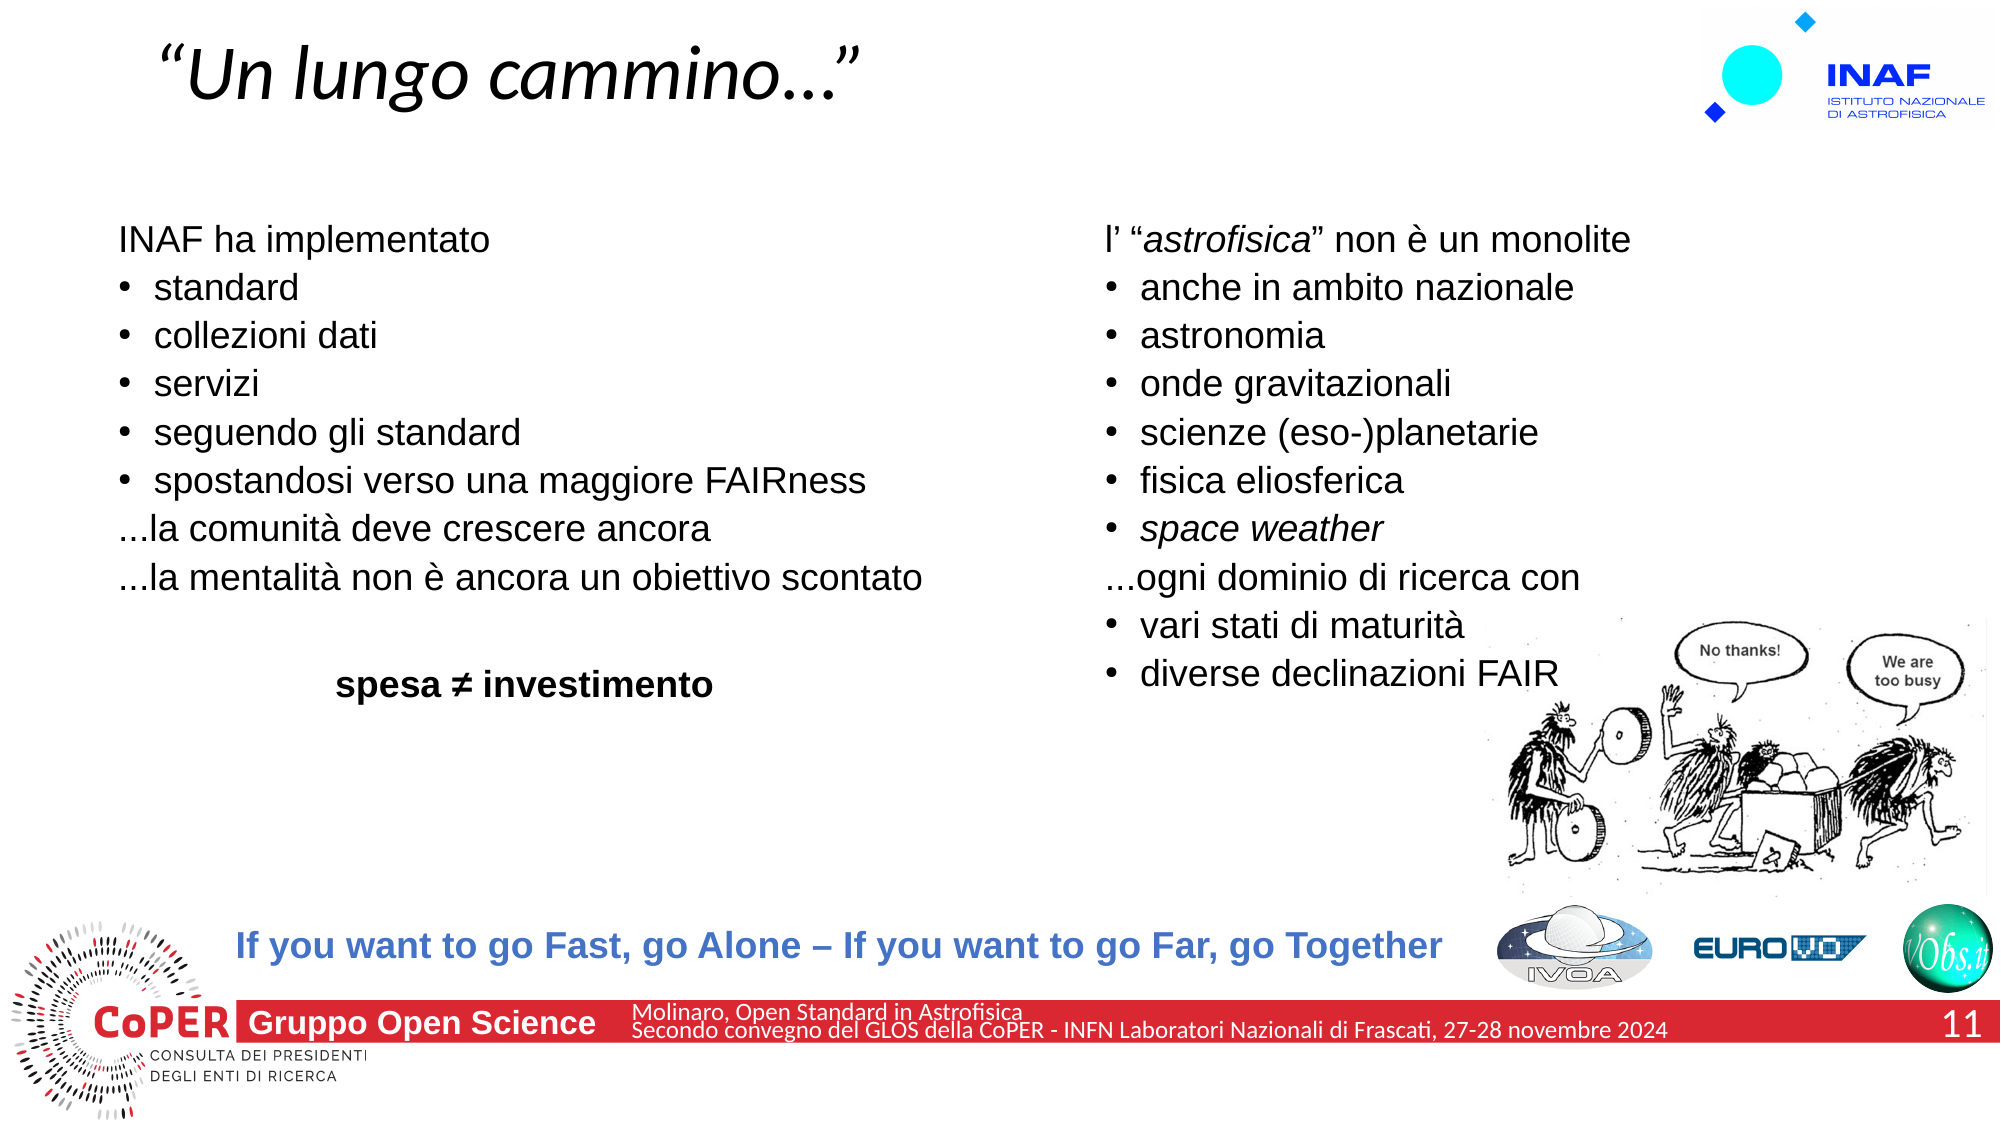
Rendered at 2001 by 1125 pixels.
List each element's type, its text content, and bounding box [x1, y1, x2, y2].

text_box If you want to go Fast, go Alone – If you want to go Far, go Together [153, 917, 1527, 975]
footer Molinaro, Open Standard in Astrofisica Secondo convegno del GLOS della CoPER - INFN Laboratori Nazionali di Frascati, 27-28 novembre 2024 [616, 1002, 1863, 1048]
slide_number <number> [1898, 999, 1998, 1043]
picture [1491, 903, 1658, 993]
picture [1691, 932, 1870, 965]
picture [11, 921, 366, 1120]
picture [1484, 618, 1987, 897]
picture [1698, 5, 1994, 130]
picture [1903, 904, 1993, 993]
text_box INAF ha implementato standard collezioni dati servizi seguendo gli standard spostandosi verso una maggiore FAIRness ...la comunità deve crescere ancora ...la mentalità non è ancora un obiettivo scontato spesa ≠ investimento [103, 204, 946, 713]
text_box l’ “astrofisica” non è un monolite anche in ambito nazionale astronomia onde gravitazionali scienze (eso-)planetarie fisica eliosferica space weather ...ogni dominio di ricerca con vari stati di maturità diverse declinazioni FAIR [1090, 204, 1897, 702]
title “Un lungo cammino...” [137, 24, 1698, 125]
